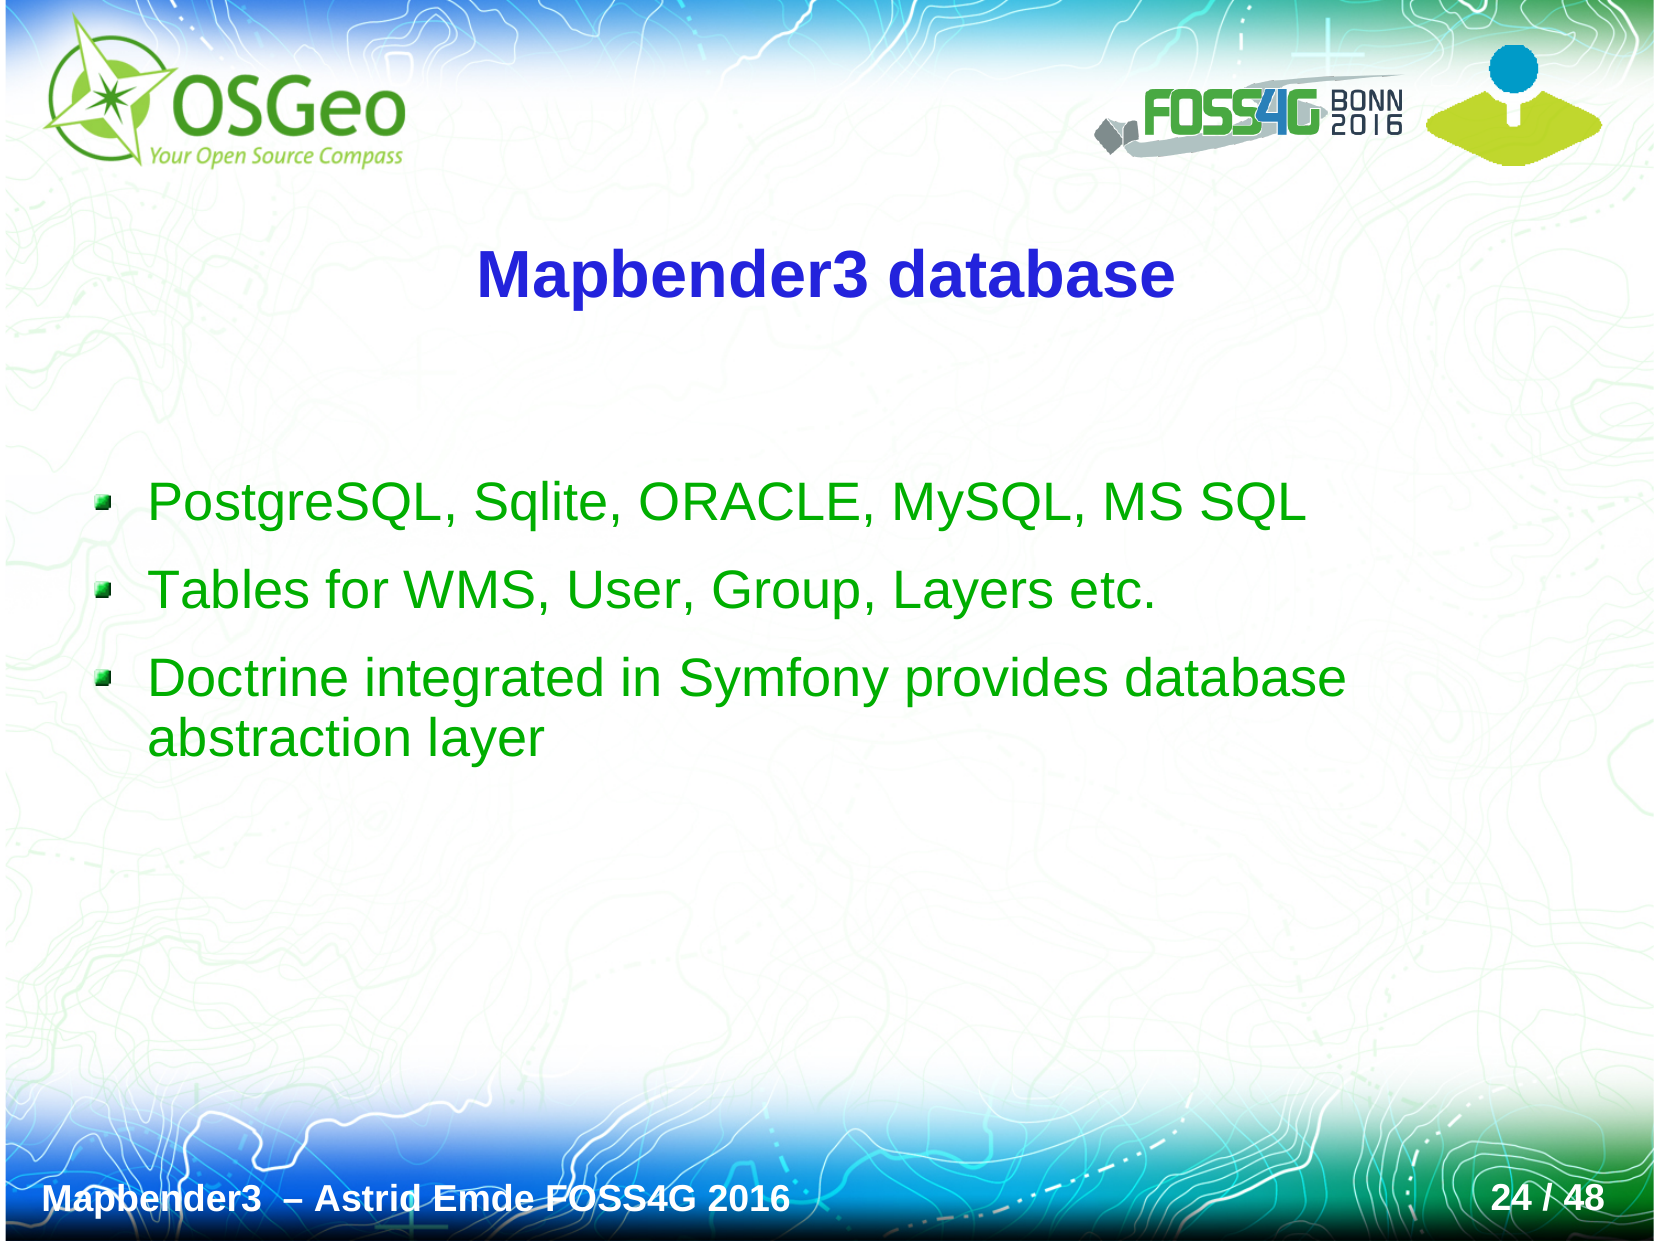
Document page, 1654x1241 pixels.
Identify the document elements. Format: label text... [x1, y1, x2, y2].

title Mapbender3 database [82, 188, 1571, 361]
picture [5, 0, 1654, 1241]
list PostgreSQL, Sqlite, ORACLE, MySQL, MS SQL Tables for WMS, User, Group, Layers etc. Doctrine integrated in Symfony provides database abstraction layer [76, 383, 1565, 1188]
